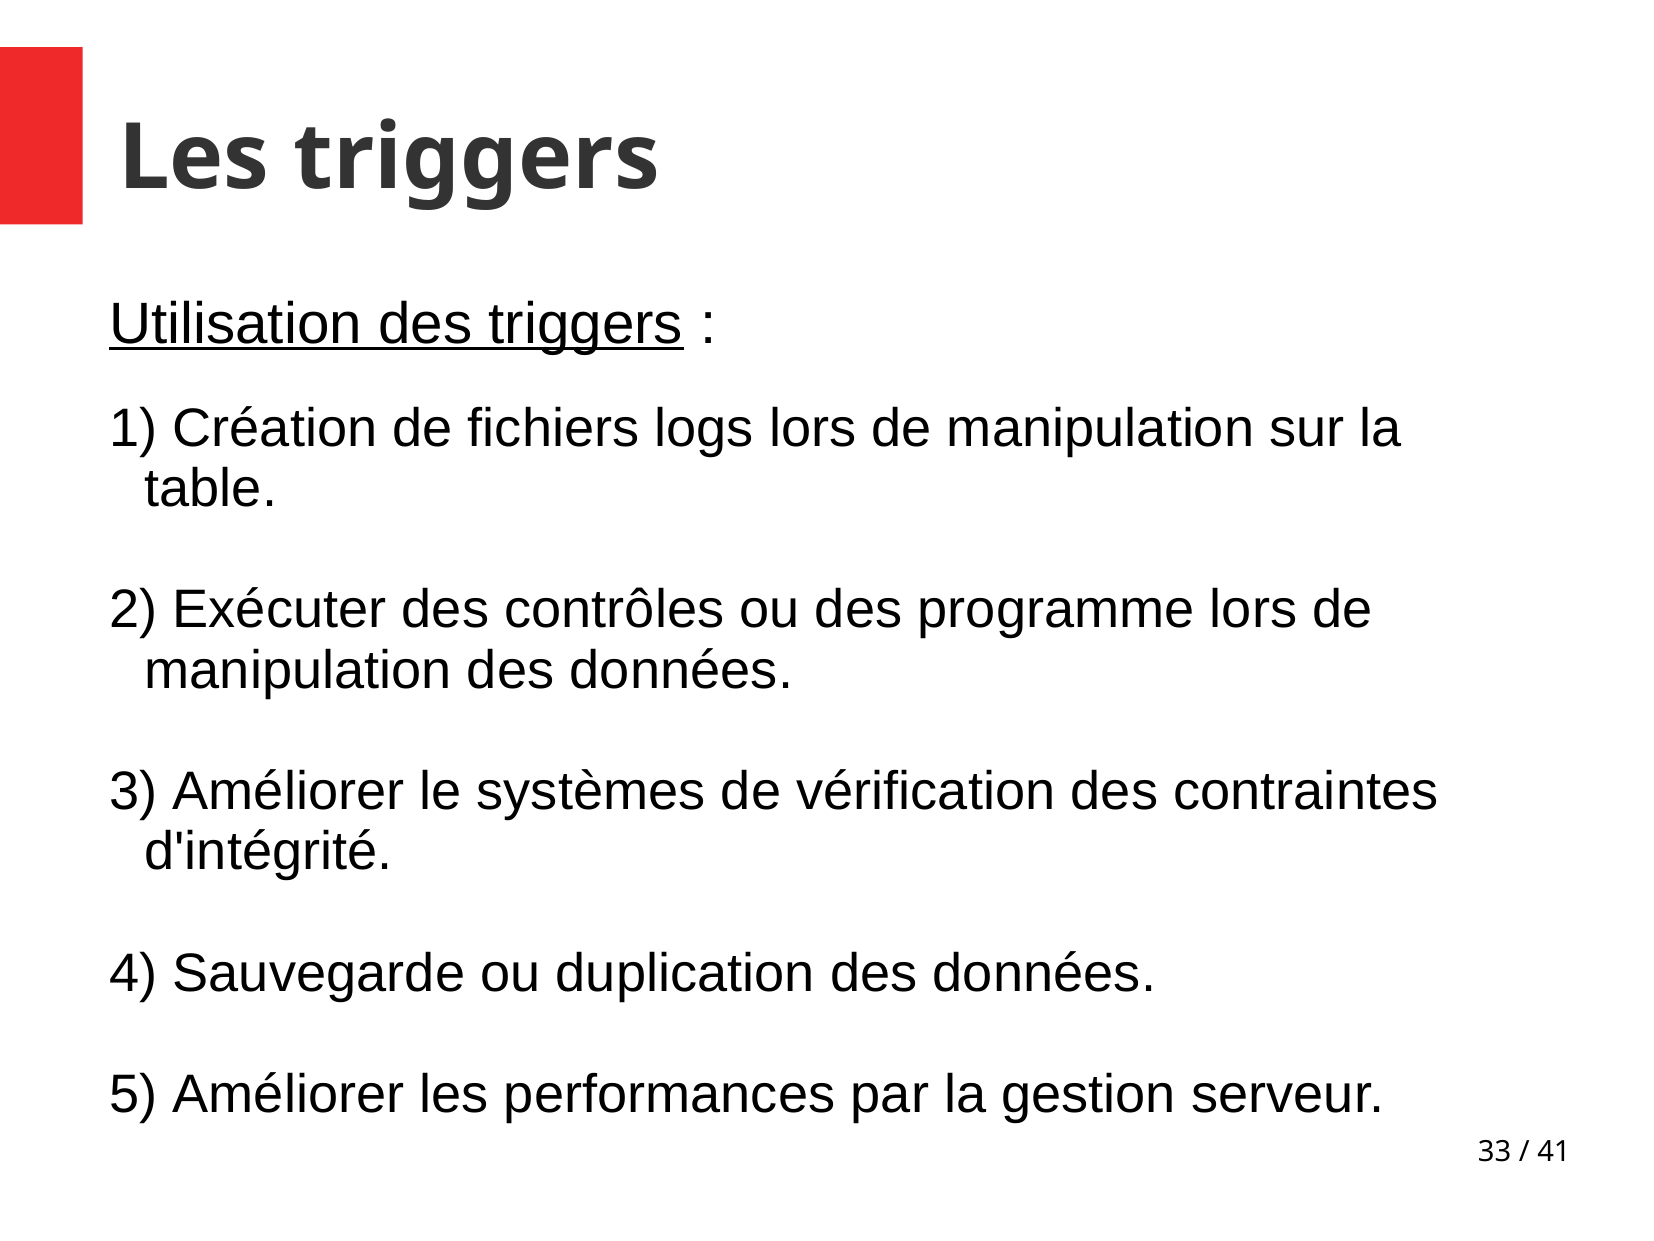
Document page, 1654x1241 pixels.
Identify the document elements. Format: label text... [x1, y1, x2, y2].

text_box Utilisation des triggers : [94, 283, 1524, 364]
text_box Création de fichiers logs lors de manipulation sur la table. Exécuter des contrôles ou des programme lors de manipulation des données. Améliorer le systèmes de vérification des contraintes d'intégrité. Sauvegarde ou duplication des données. Améliorer les performances par la gestion serveur. [94, 389, 1524, 1234]
title Les triggers [118, 49, 1571, 257]
